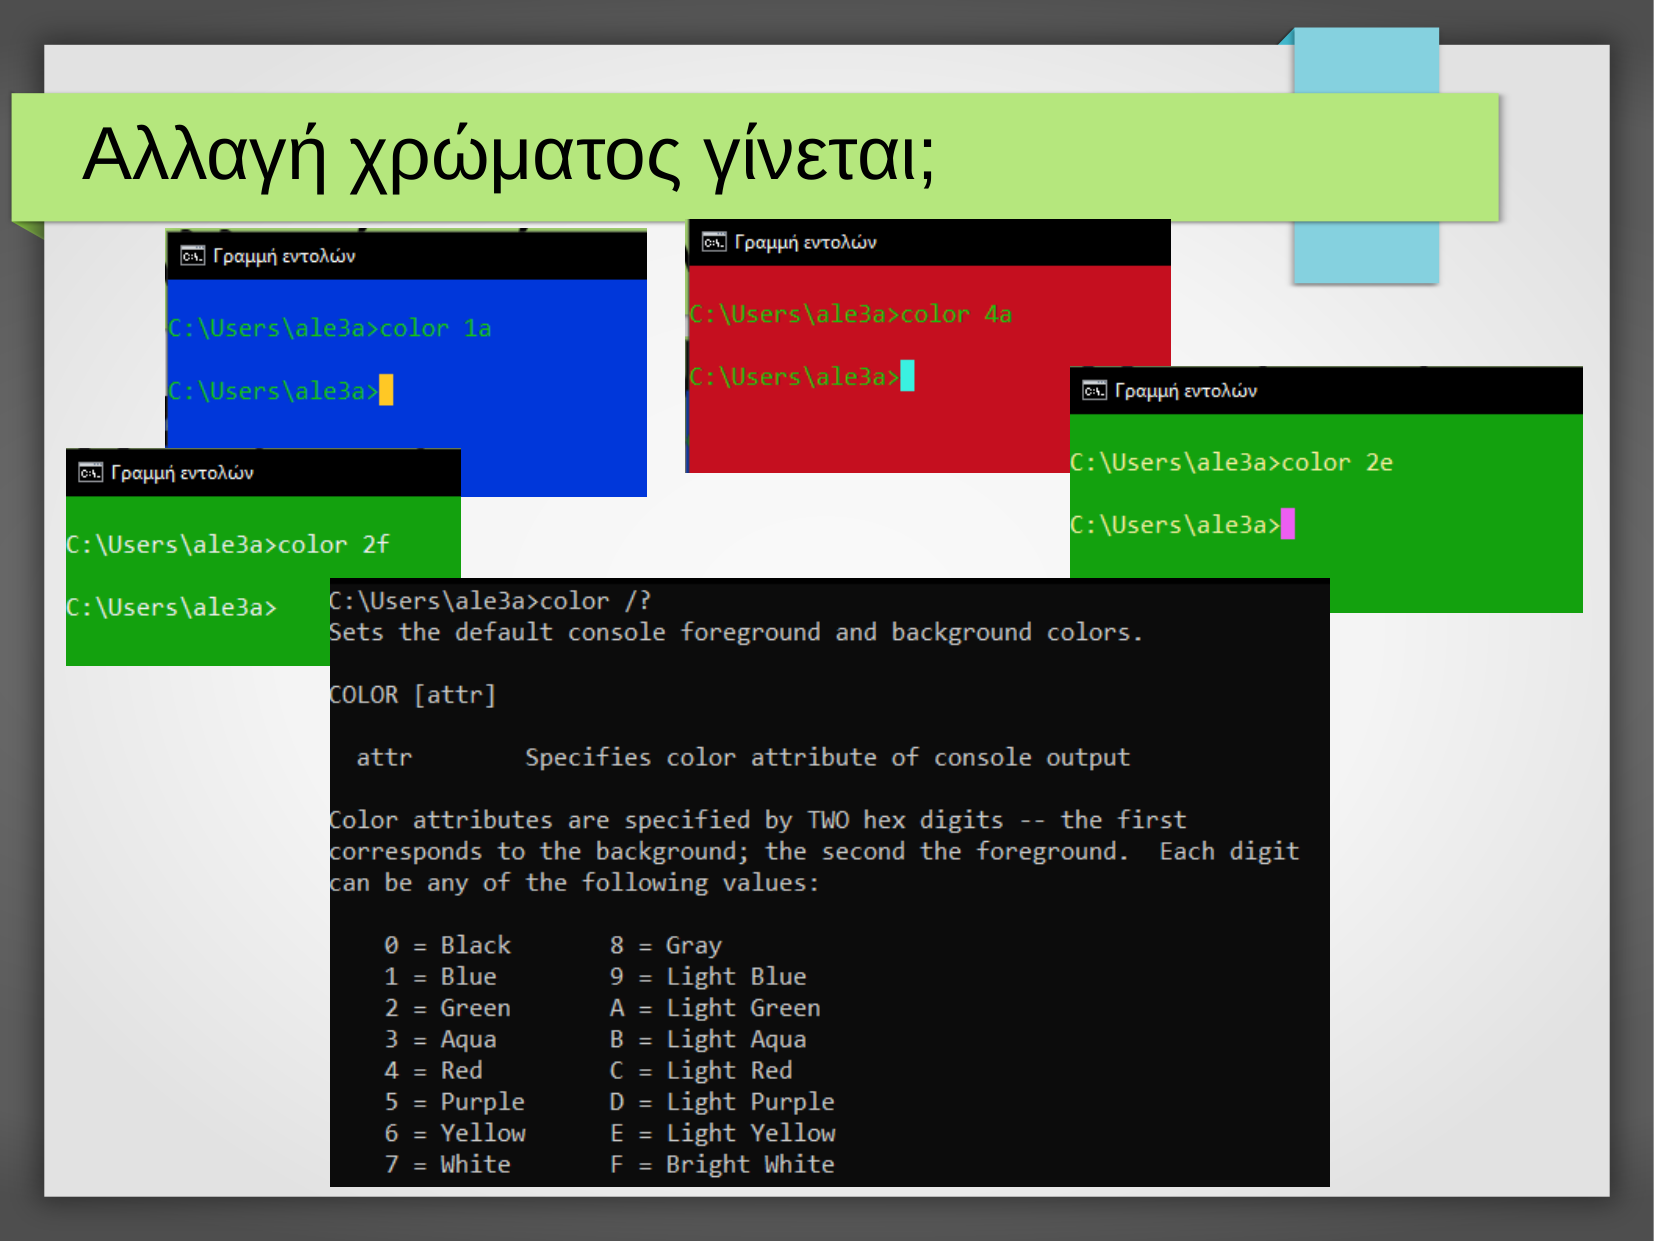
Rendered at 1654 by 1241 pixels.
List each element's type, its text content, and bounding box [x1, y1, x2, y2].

picture [0, 0, 1654, 1241]
title Αλλαγή χρώματος γίνεται; [82, 94, 1264, 213]
